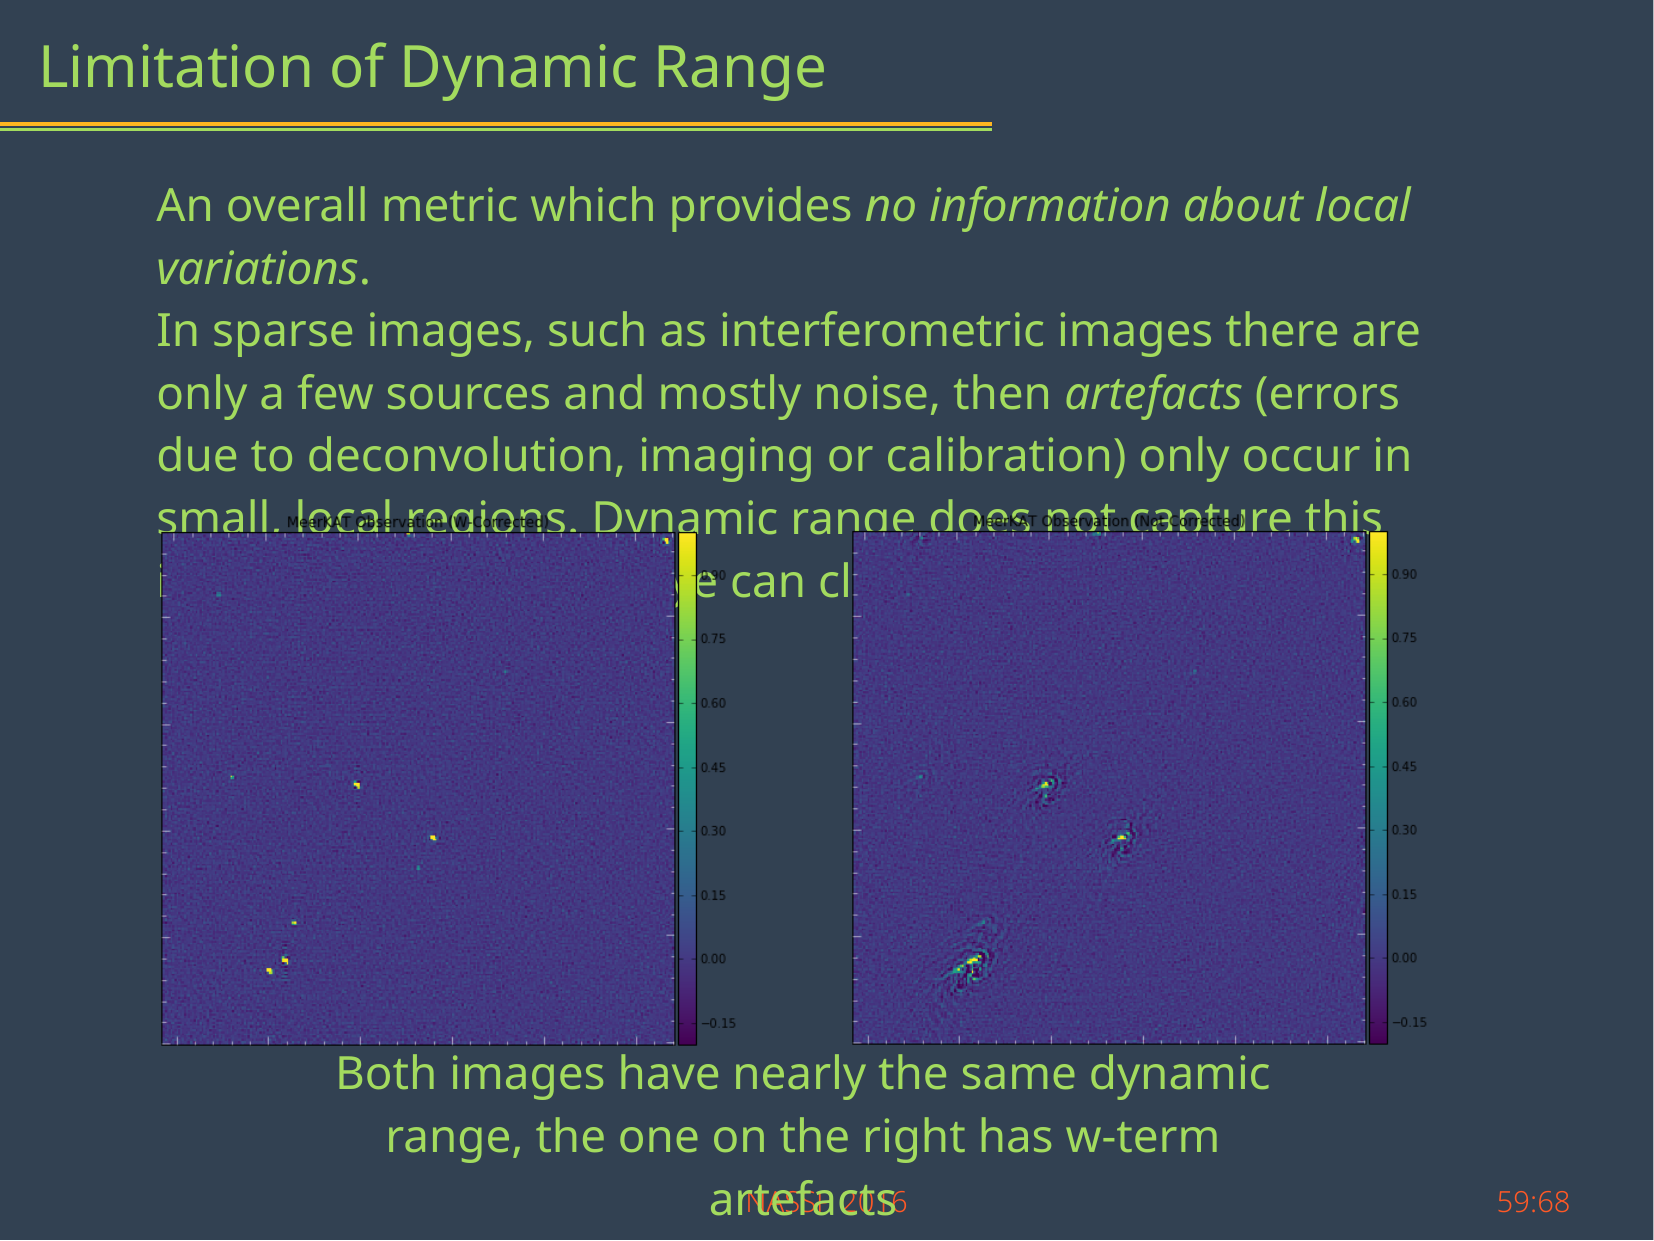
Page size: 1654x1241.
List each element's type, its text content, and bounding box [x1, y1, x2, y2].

picture [153, 507, 745, 1053]
picture [844, 506, 1436, 1052]
text_box An overall metric which provides no information about local variations. In sparse images, such as interferometric images there are only a few sources and mostly noise, then artefacts (errors due to deconvolution, imaging or calibration) only occur in small, local regions. Dynamic range does not capture this information which the eye can clearly see. [141, 165, 1501, 511]
text_box Limitation of Dynamic Range [23, 17, 1063, 103]
text_box Both images have nearly the same dynamic range, the one on the right has w-term artefacts [283, 1033, 1323, 1159]
